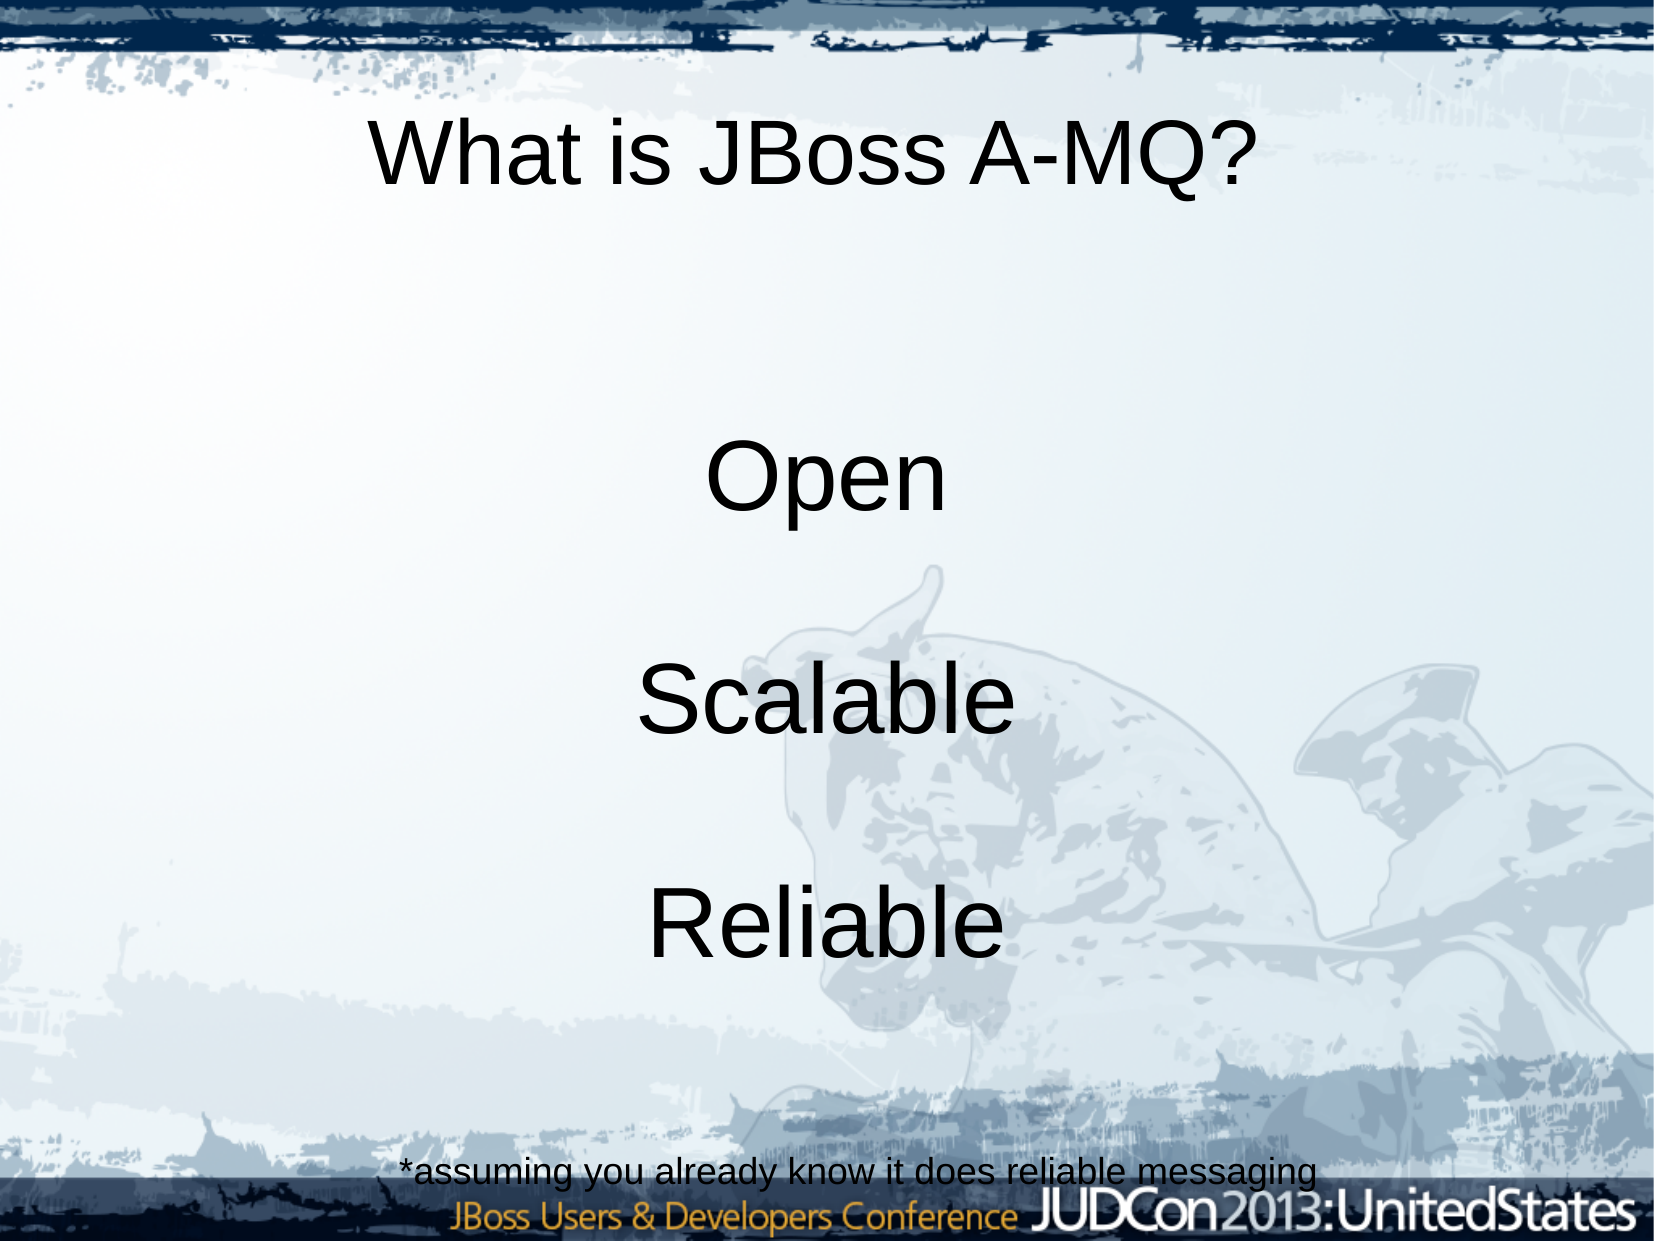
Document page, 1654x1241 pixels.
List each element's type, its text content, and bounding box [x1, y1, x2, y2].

picture [0, 0, 1654, 1241]
title What is JBoss A-MQ? [82, 49, 1571, 257]
text_box *assuming you already know it does reliable messaging [384, 1143, 1336, 1201]
subtitle Open Scalable Reliable [82, 290, 1571, 1109]
